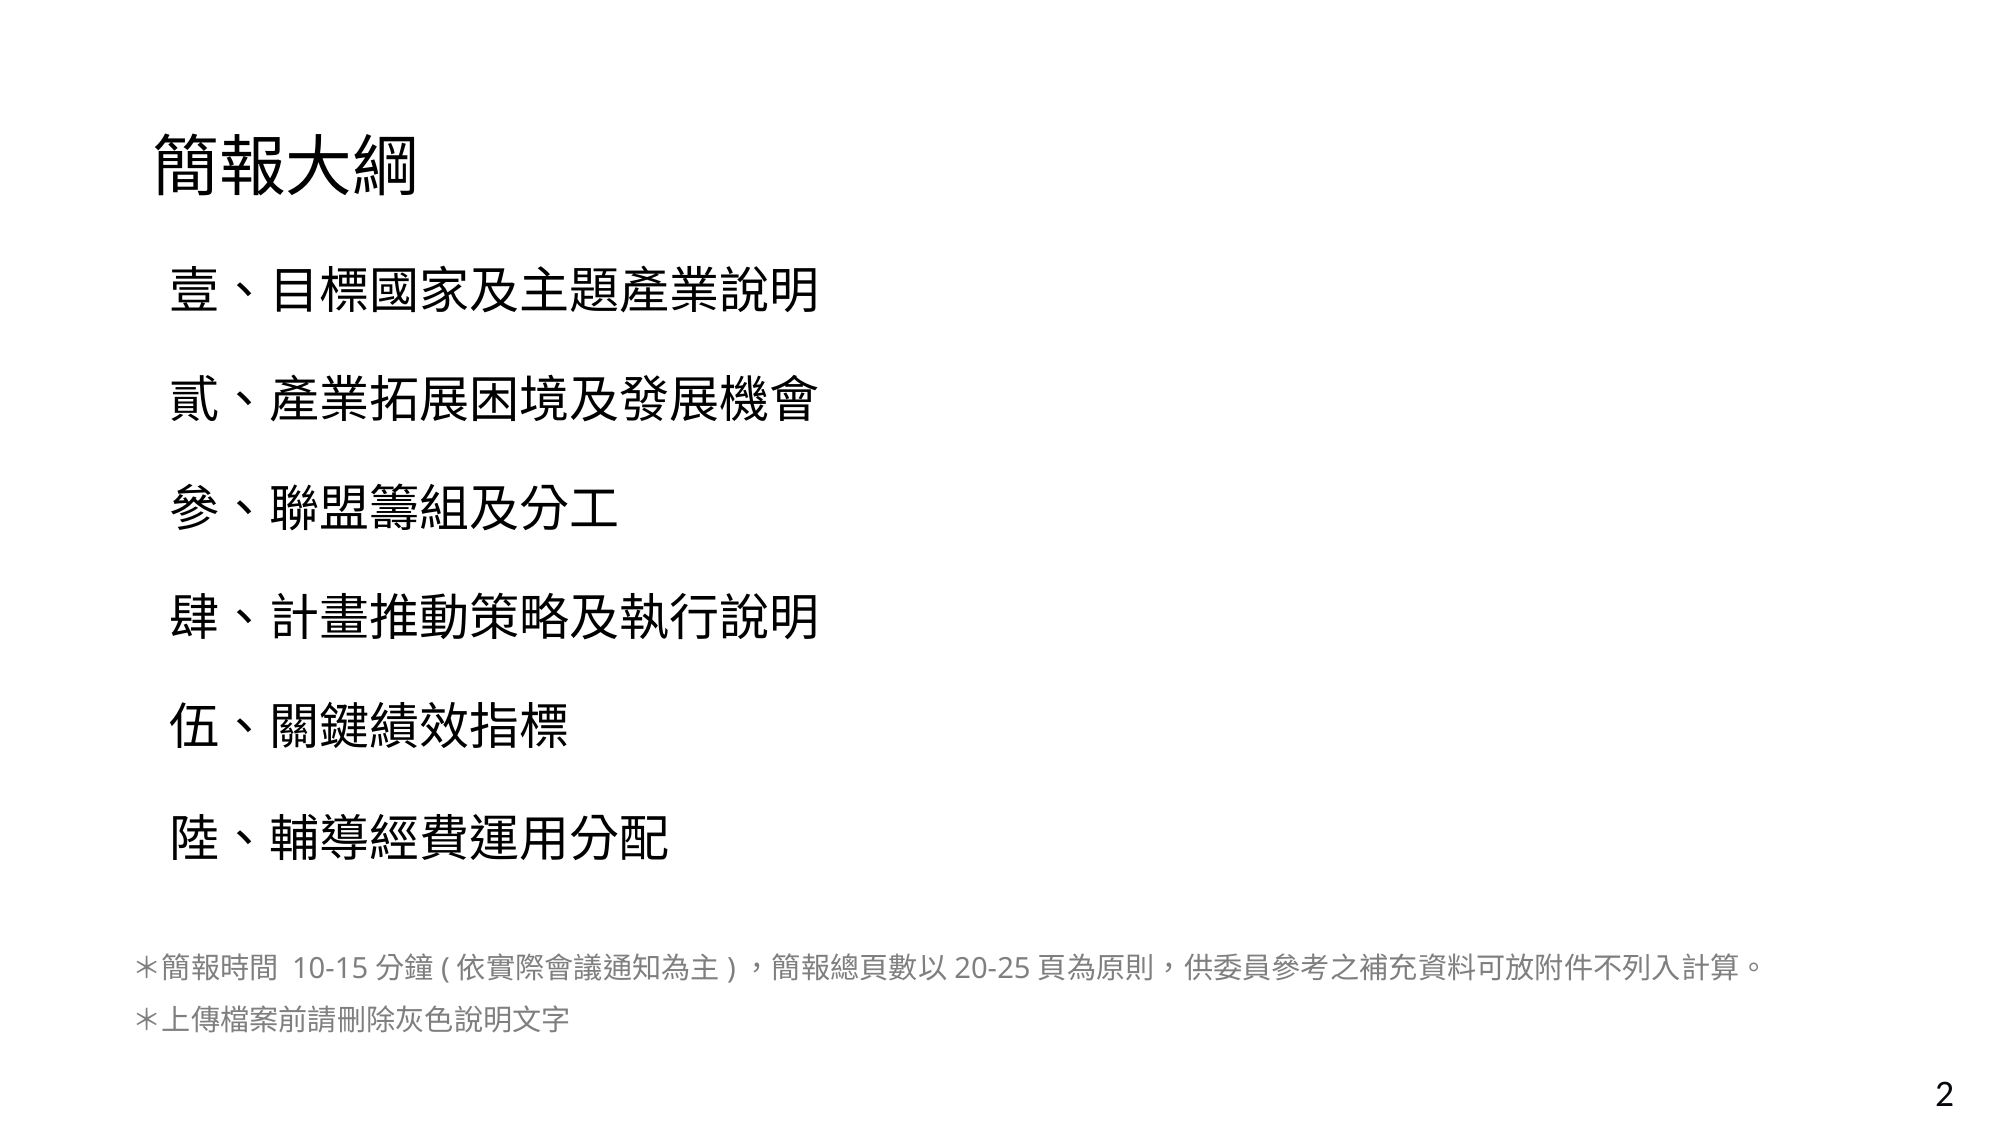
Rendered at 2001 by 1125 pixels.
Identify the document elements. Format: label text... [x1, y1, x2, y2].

text_box 壹、目標國家及主題產業說明 [111, 247, 889, 330]
text_box ＊簡報時間 10-15分鐘(依實際會議通知為主)，簡報總頁數以20-25頁為原則，供委員參考之補充資料可放附件不列入計算。 ＊上傳檔案前請刪除灰色說明文字 [117, 923, 1894, 1039]
title 簡報大綱 [137, 59, 1863, 278]
text_box [1920, 1061, 1986, 1114]
text_box 參、聯盟籌組及分工 [111, 465, 889, 548]
text_box 伍、關鍵績效指標 [111, 683, 889, 765]
text_box 貳、產業拓展困境及發展機會 [111, 356, 889, 439]
text_box 陸、輔導經費運用分配 [111, 795, 889, 877]
text_box 肆、計畫推動策略及執行說明 [111, 574, 889, 656]
